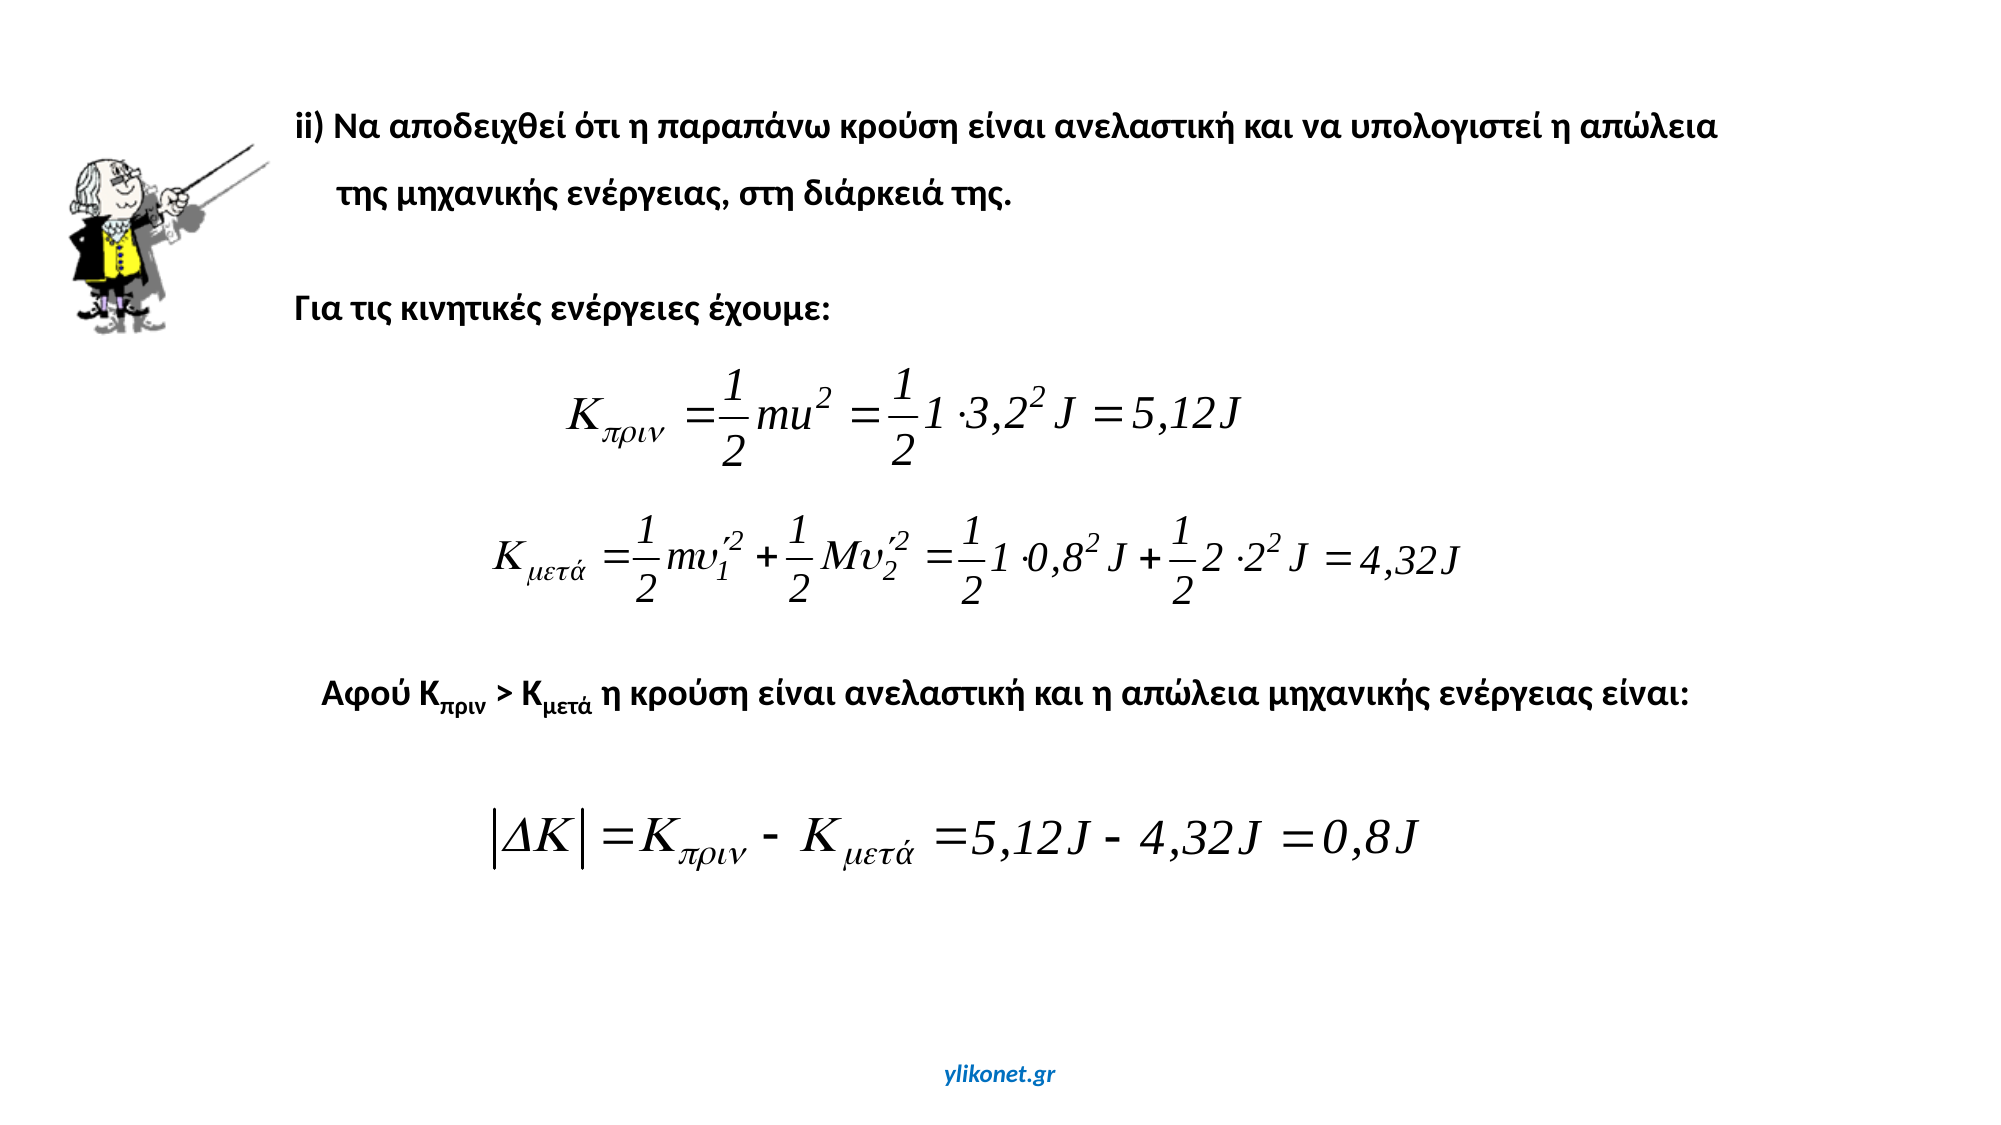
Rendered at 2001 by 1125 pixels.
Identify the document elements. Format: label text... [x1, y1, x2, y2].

chart [484, 502, 1474, 614]
picture [56, 139, 258, 332]
text_box Για τις κινητικές ενέργειες έχουμε: [279, 275, 885, 337]
chart [484, 796, 1432, 881]
chart [557, 354, 1254, 477]
text_box ylikonet.gr [683, 1042, 1317, 1103]
text_box Αφού Κπριν > Κμετά η κρούση είναι ανελαστική και η απώλεια μηχανικής ενέργειας είναι: [306, 660, 1742, 721]
text_box ii) Να αποδειχθεί ότι η παραπάνω κρούση είναι ανελαστική και να υπολογιστεί η απώλεια της μηχανικής ενέργειας, στη διάρκειά της. [279, 70, 1769, 216]
